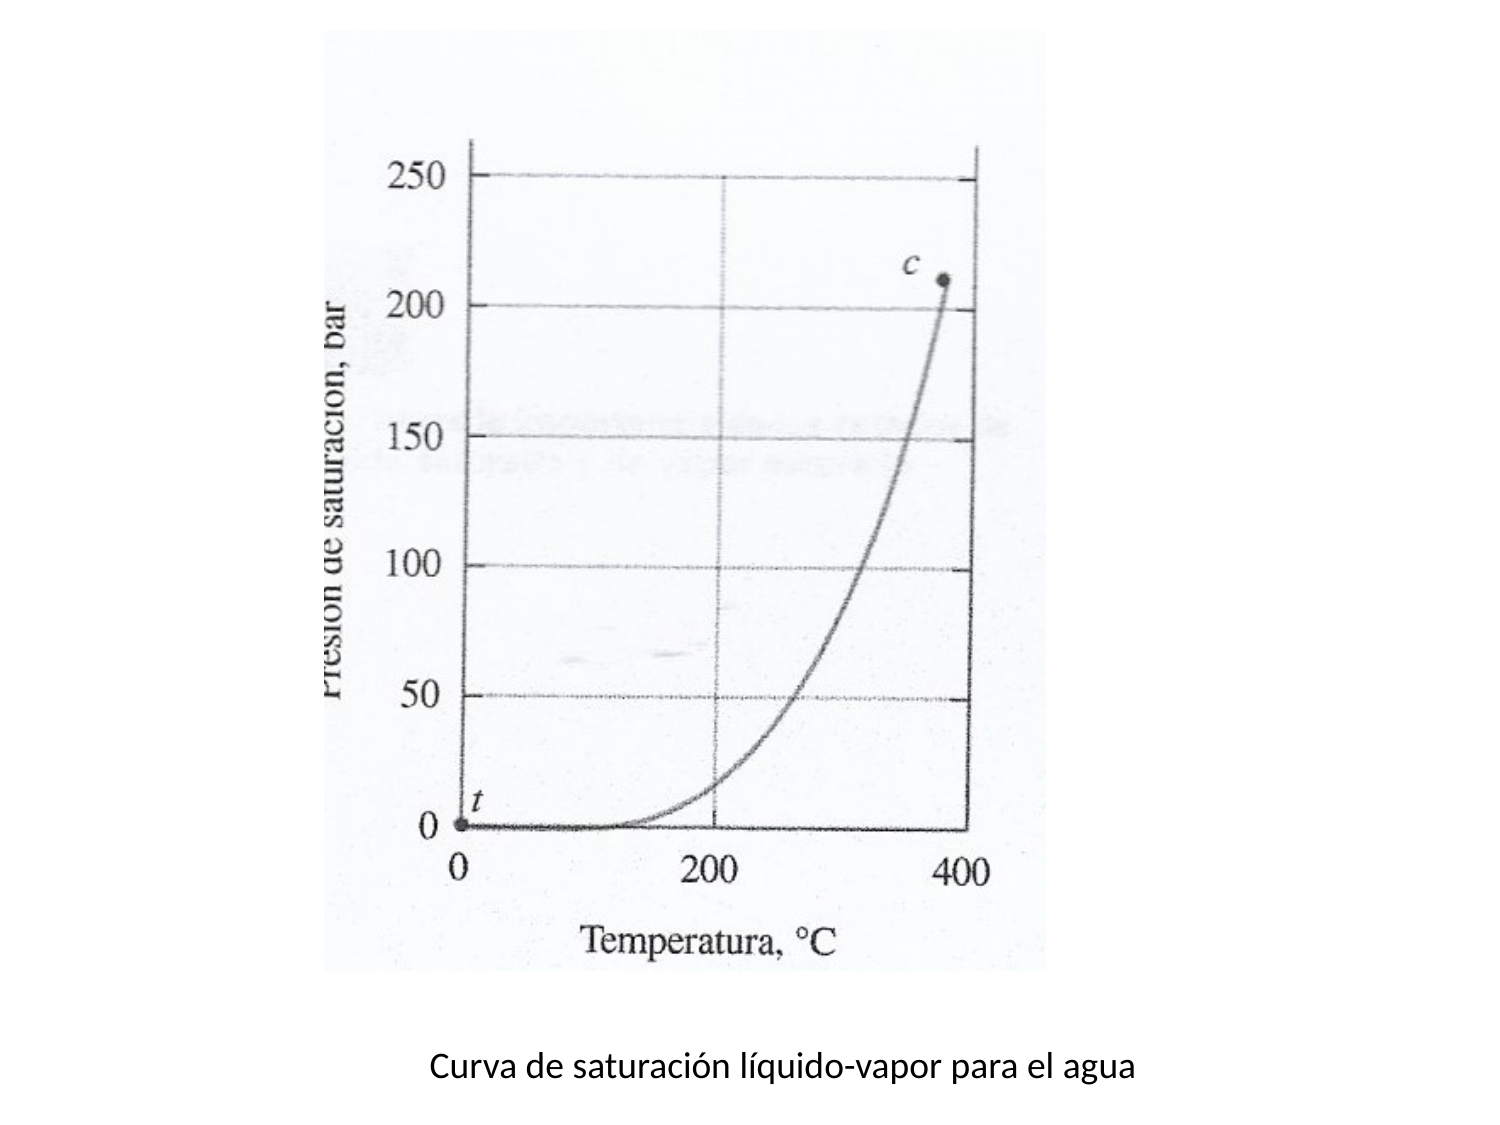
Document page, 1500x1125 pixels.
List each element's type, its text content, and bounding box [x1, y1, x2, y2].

picture [324, 30, 1046, 971]
text_box Curva de saturación líquido-vapor para el agua [414, 1033, 1152, 1094]
